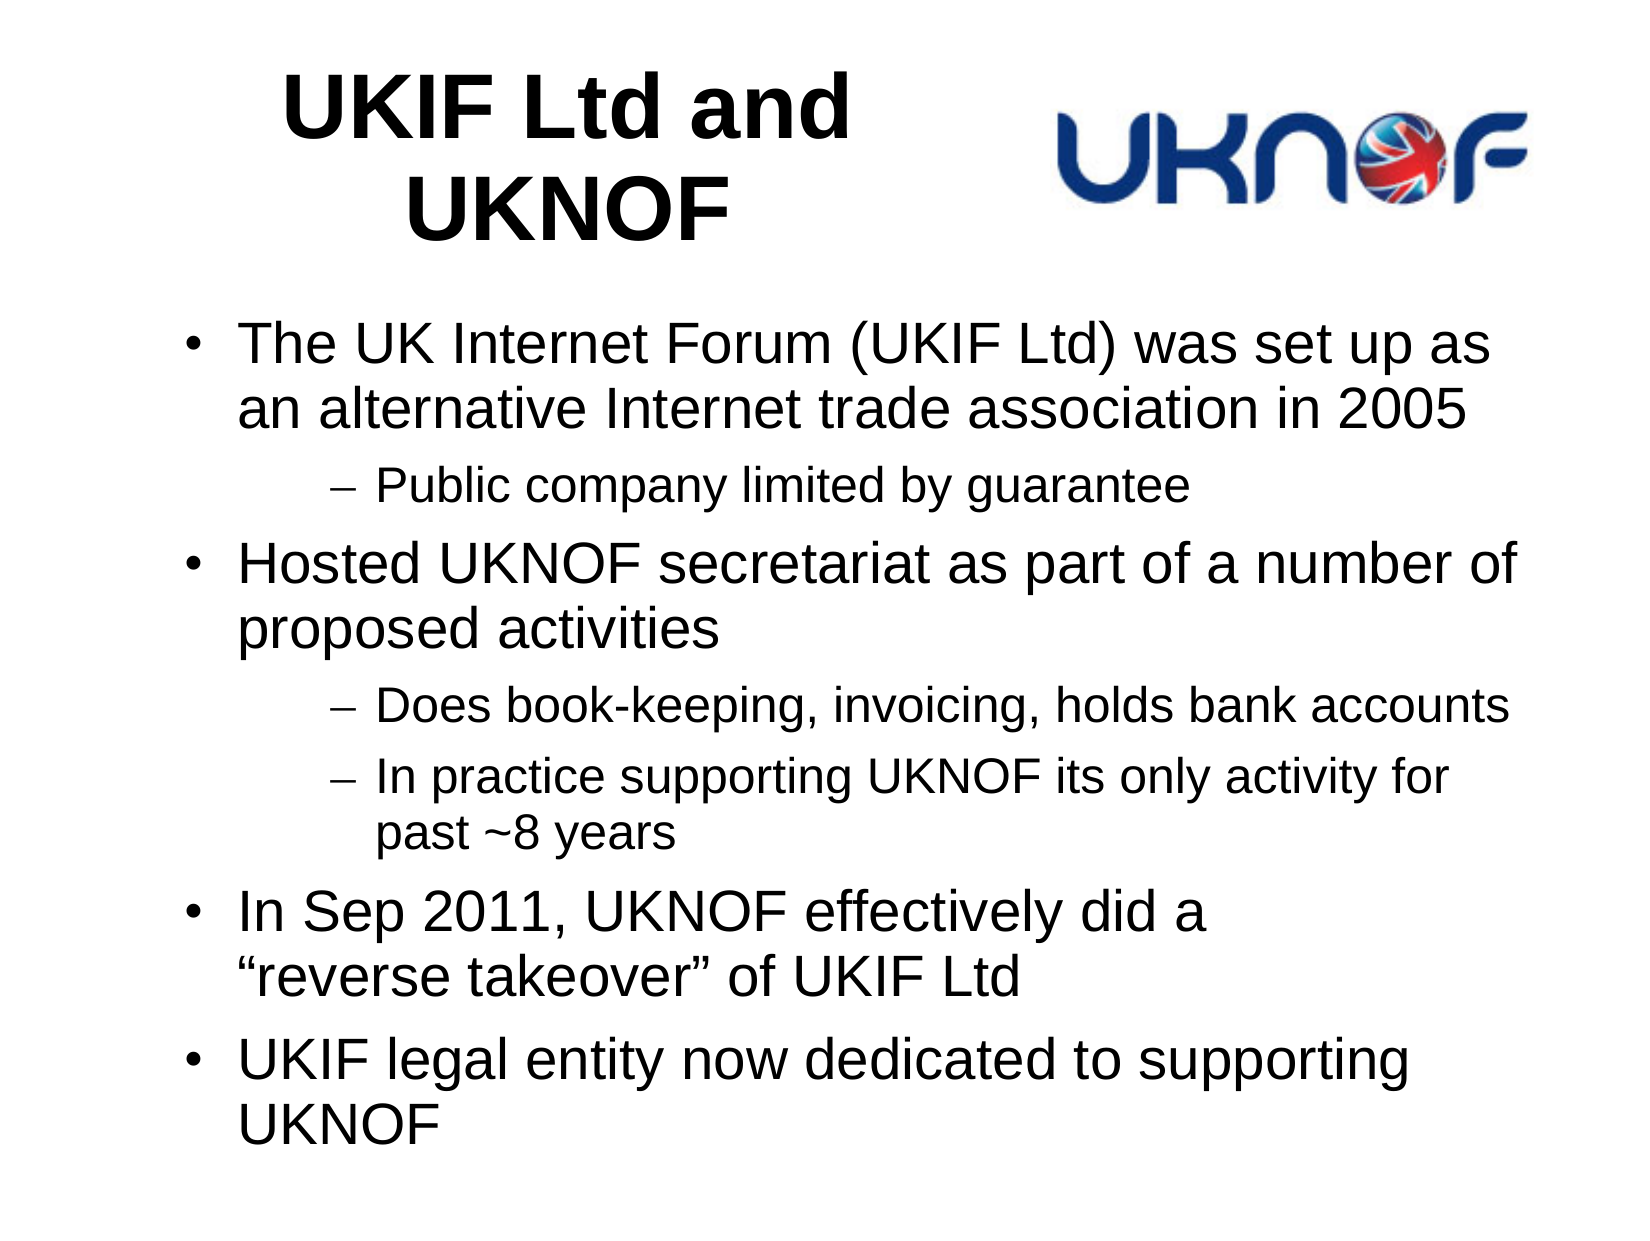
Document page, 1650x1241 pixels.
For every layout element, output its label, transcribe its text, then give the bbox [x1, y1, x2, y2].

picture [1050, 93, 1536, 225]
list The UK Internet Forum (UKIF Ltd) was set up as an alternative Internet trade association in 2005 Public company limited by guarantee Hosted UKNOF secretariat as part of a number of proposed activities Does book-keeping, invoicing, holds bank accounts In practice supporting UKNOF its only activity for past ~8 years In Sep 2011, UKNOF effectively did a “reverse takeover” of UKIF Ltd UKIF legal entity now dedicated to supporting UKNOF [123, 310, 1524, 1181]
title UKIF Ltd and UKNOF [123, 37, 1013, 279]
